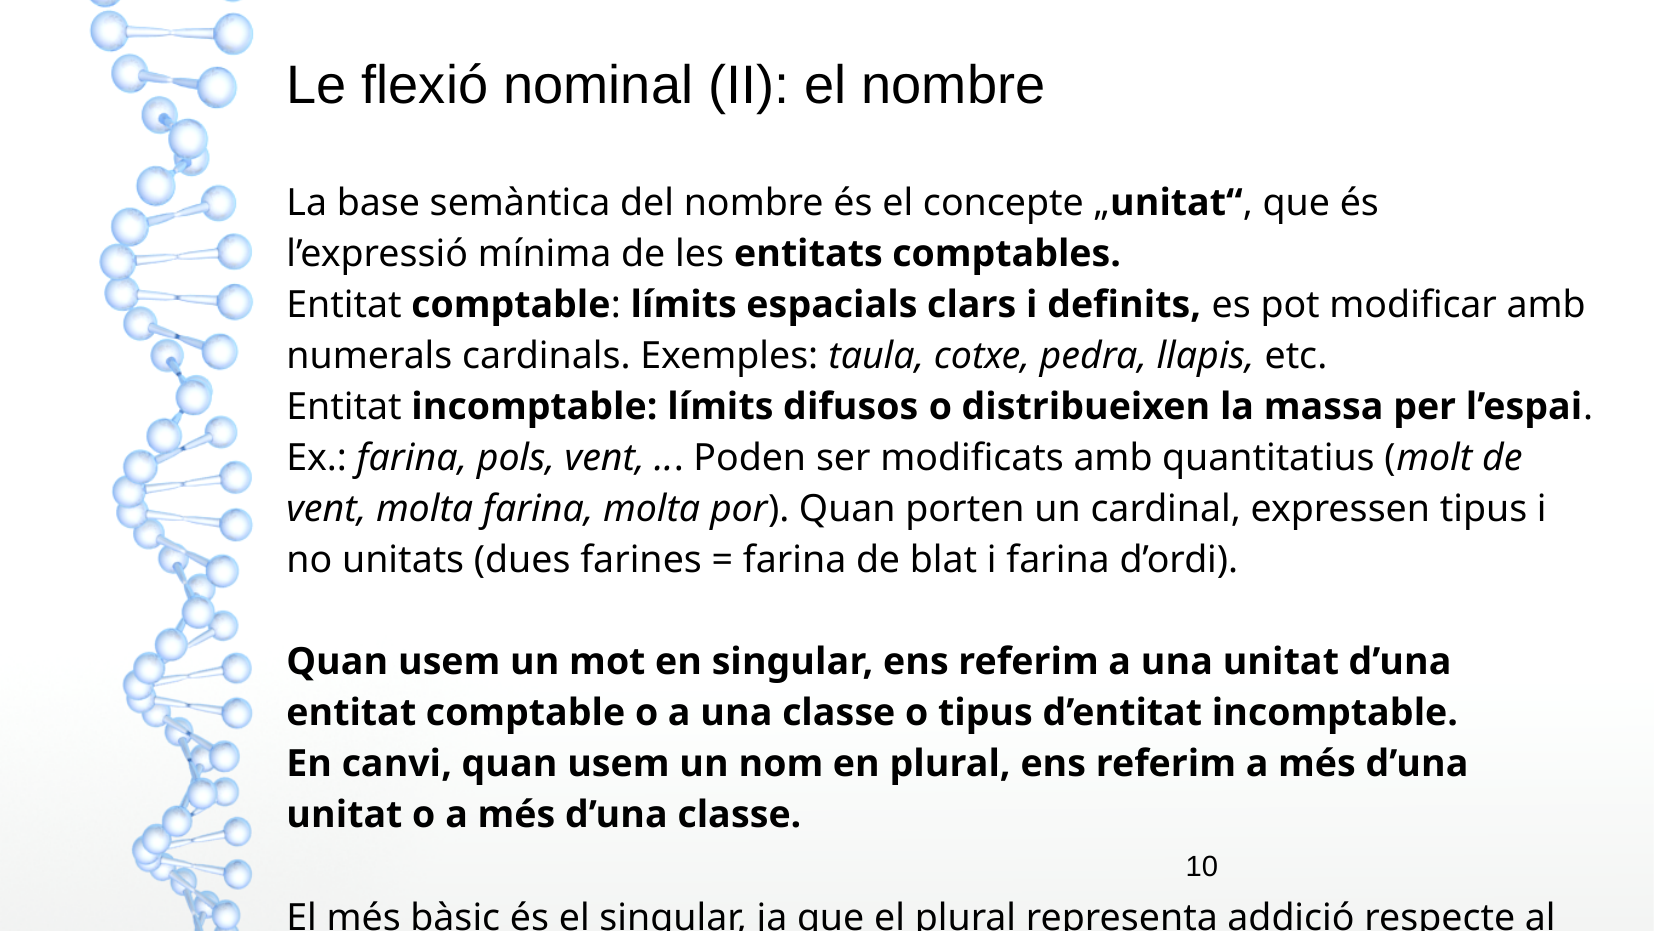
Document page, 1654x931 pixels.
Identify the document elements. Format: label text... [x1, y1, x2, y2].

text_box Le flexió nominal (II): el nombre La base semàntica del nombre és el concepte „unitat“, que és l’expressió mínima de les entitats comptables. Entitat comptable: límits espacials clars i definits, es pot modificar amb numerals cardinals. Exemples: taula, cotxe, pedra, llapis, etc. Entitat incomptable: límits difusos o distribueixen la massa per l’espai. Ex.: farina, pols, vent, ... Poden ser modificats amb quantitatius (molt de vent, molta farina, molta por). Quan porten un cardinal, expressen tipus i no unitats (dues farines = farina de blat i farina d’ordi). Quan usem un mot en singular, ens referim a una unitat d’una entitat comptable o a una classe o tipus d’entitat incomptable. En canvi, quan usem un nom en plural, ens referim a més d’una unitat o a més d’una classe. El més bàsic és el singular, ja que el plural representa addició respecte al singular. [271, 47, 1570, 931]
picture [1570, 299, 1580, 315]
picture [0, 0, 1654, 931]
